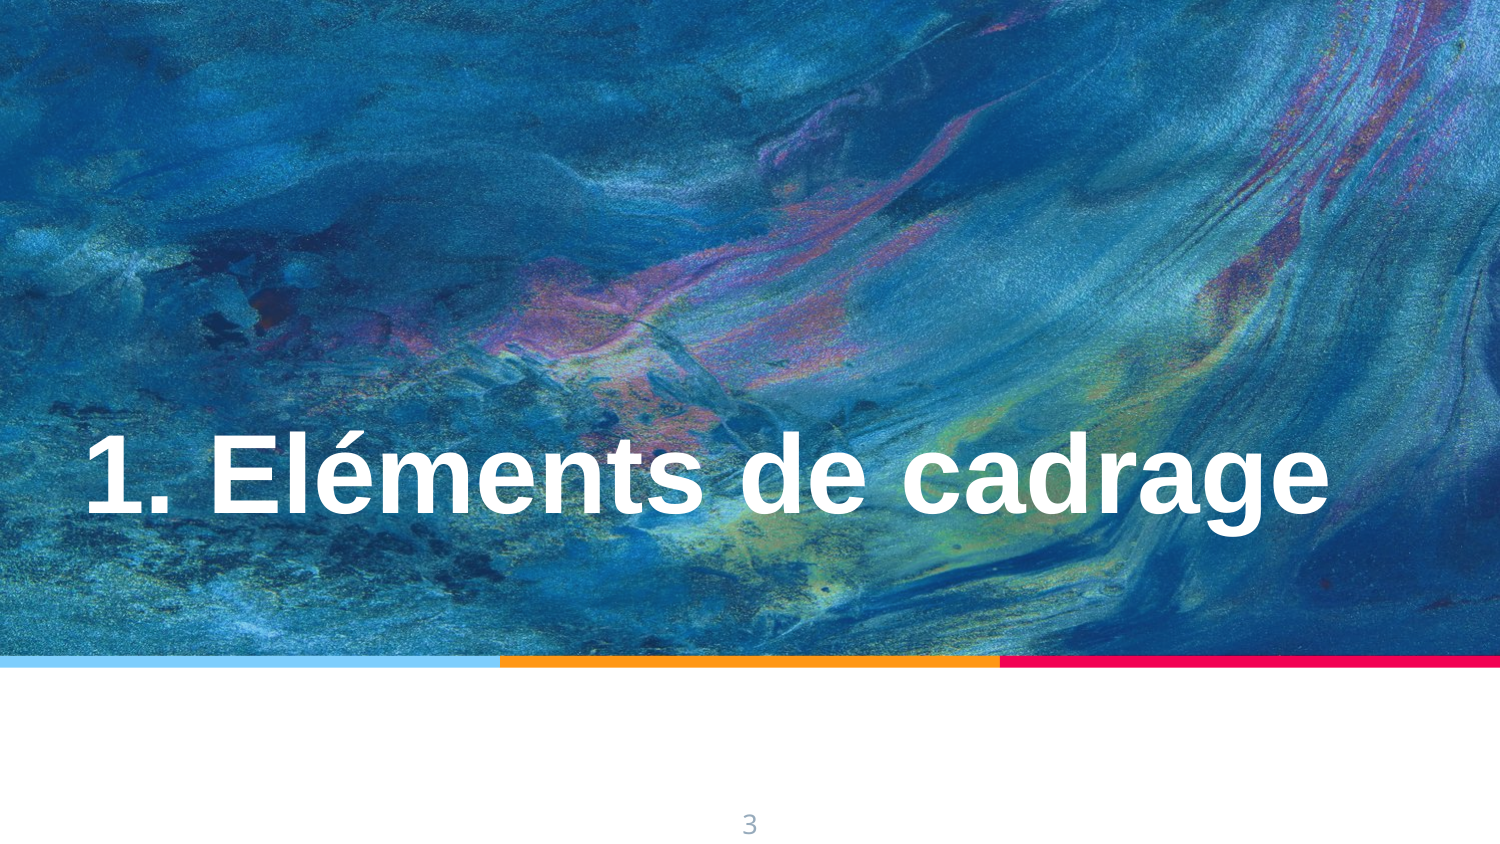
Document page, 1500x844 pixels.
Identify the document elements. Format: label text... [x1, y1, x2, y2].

picture [0, 0, 1500, 656]
text_box 1. Eléments de cadrage [67, 393, 1500, 544]
slide_number <number> [0, 792, 1500, 844]
